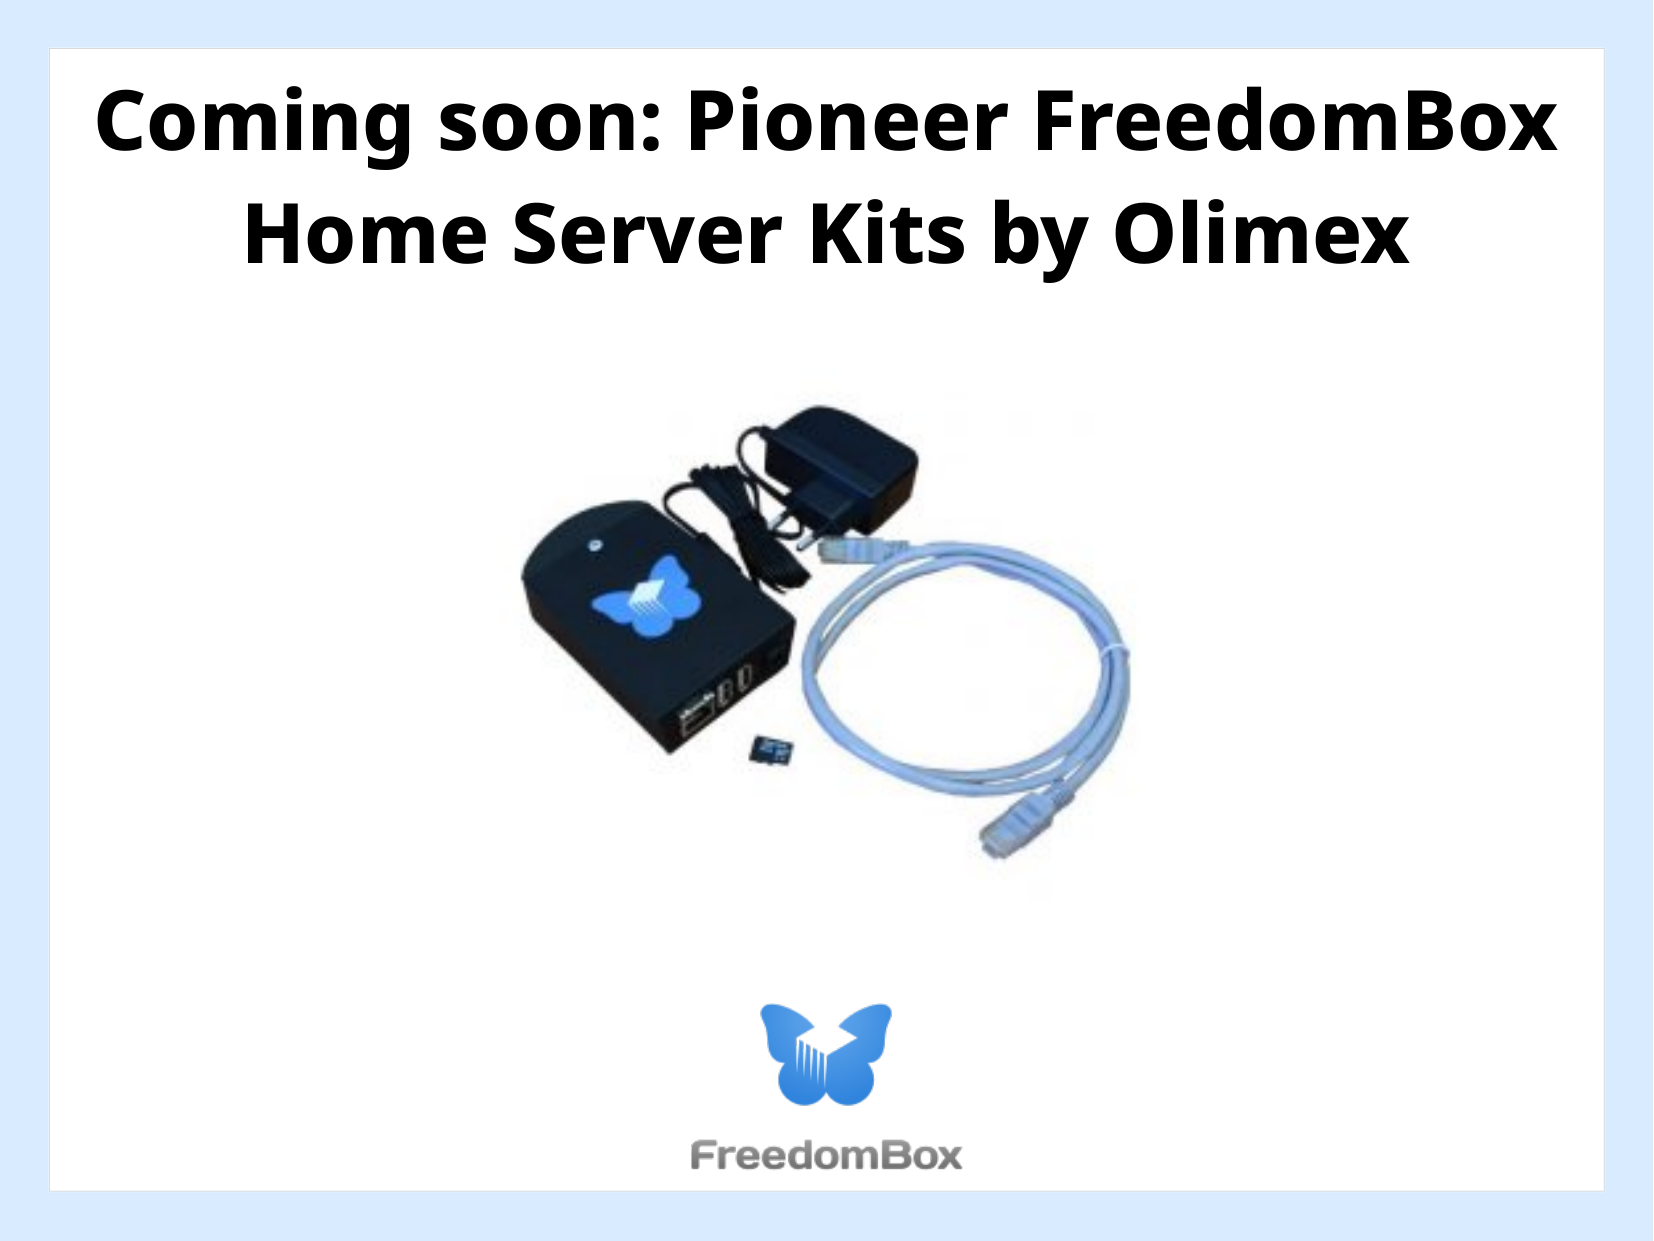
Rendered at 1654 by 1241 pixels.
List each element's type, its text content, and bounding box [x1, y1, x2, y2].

picture [0, 0, 1654, 1241]
subtitle Coming soon: Pioneer FreedomBox Home Server Kits by Olimex [82, 49, 1571, 1010]
